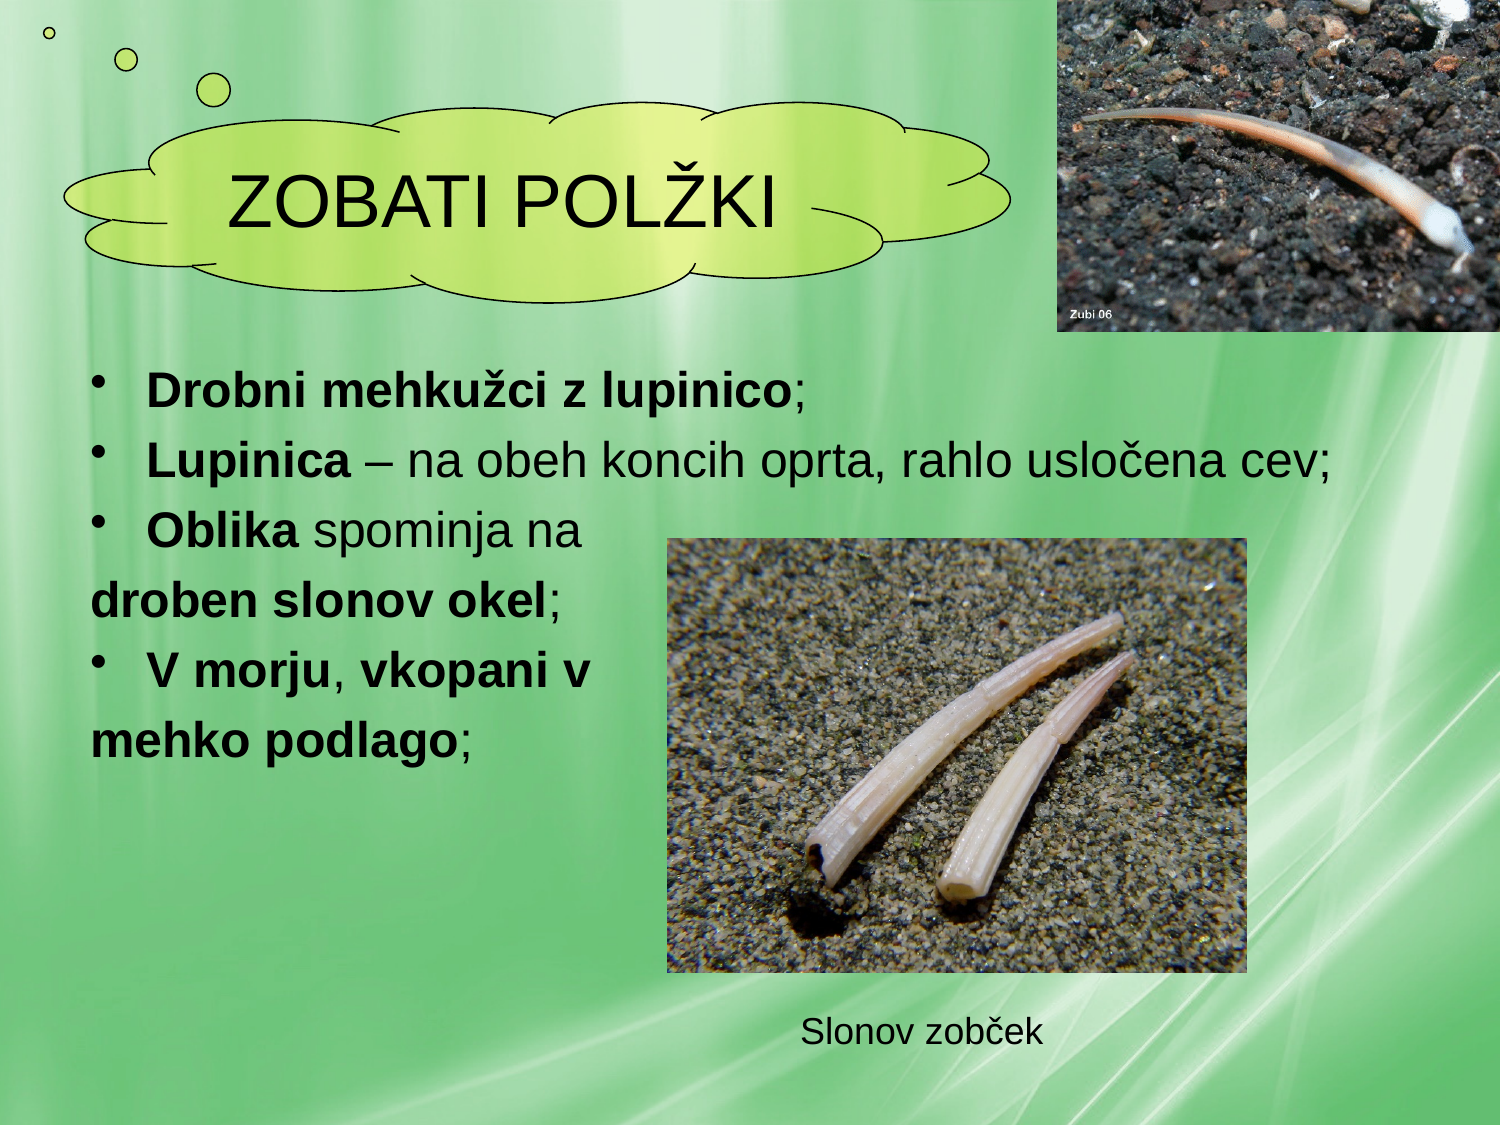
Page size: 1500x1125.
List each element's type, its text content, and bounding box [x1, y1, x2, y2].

text_box ZOBATI POLŽKI [64, 102, 1011, 304]
picture [0, 0, 1500, 1125]
text_box ZOBATI POLŽKI [114, 48, 138, 71]
text_box Slonov zobček [785, 999, 1199, 1060]
list Drobni mehkužci z lupinico; Lupinica – na obeh koncih oprta, rahlo usločena cev; Oblika spominja na droben slonov okel; V morju, vkopani v mehko podlago; [75, 350, 1425, 1005]
text_box ZOBATI POLŽKI [196, 73, 231, 107]
